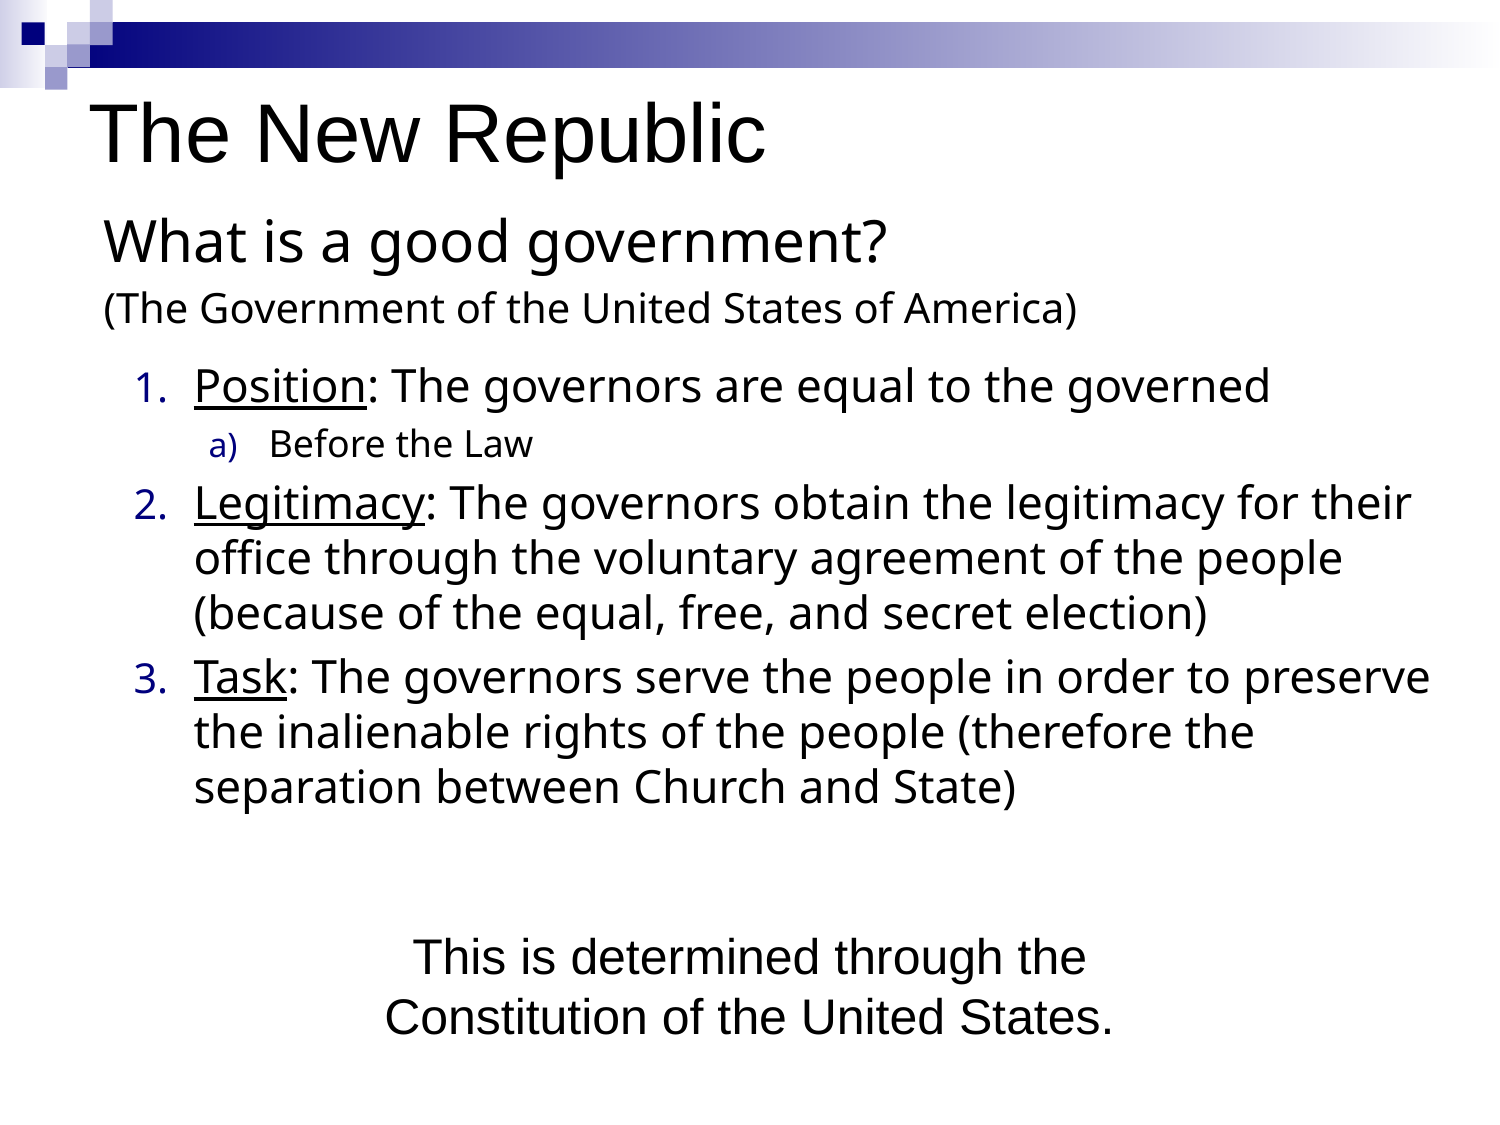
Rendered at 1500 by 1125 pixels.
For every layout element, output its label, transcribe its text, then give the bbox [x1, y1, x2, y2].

list What is a good government? (The Government of the United States of America) Position: The governors are equal to the governed Before the Law Legitimacy: The governors obtain the legitimacy for their office through the voluntary agreement of the people (because of the equal, free, and secret election) Task: The governors serve the people in order to preserve the inalienable rights of the people (therefore the separation between Church and State) [88, 196, 1451, 894]
title The New Republic [73, 47, 1424, 211]
text_box This is determined through the Constitution of the United States. [64, 916, 1436, 1052]
